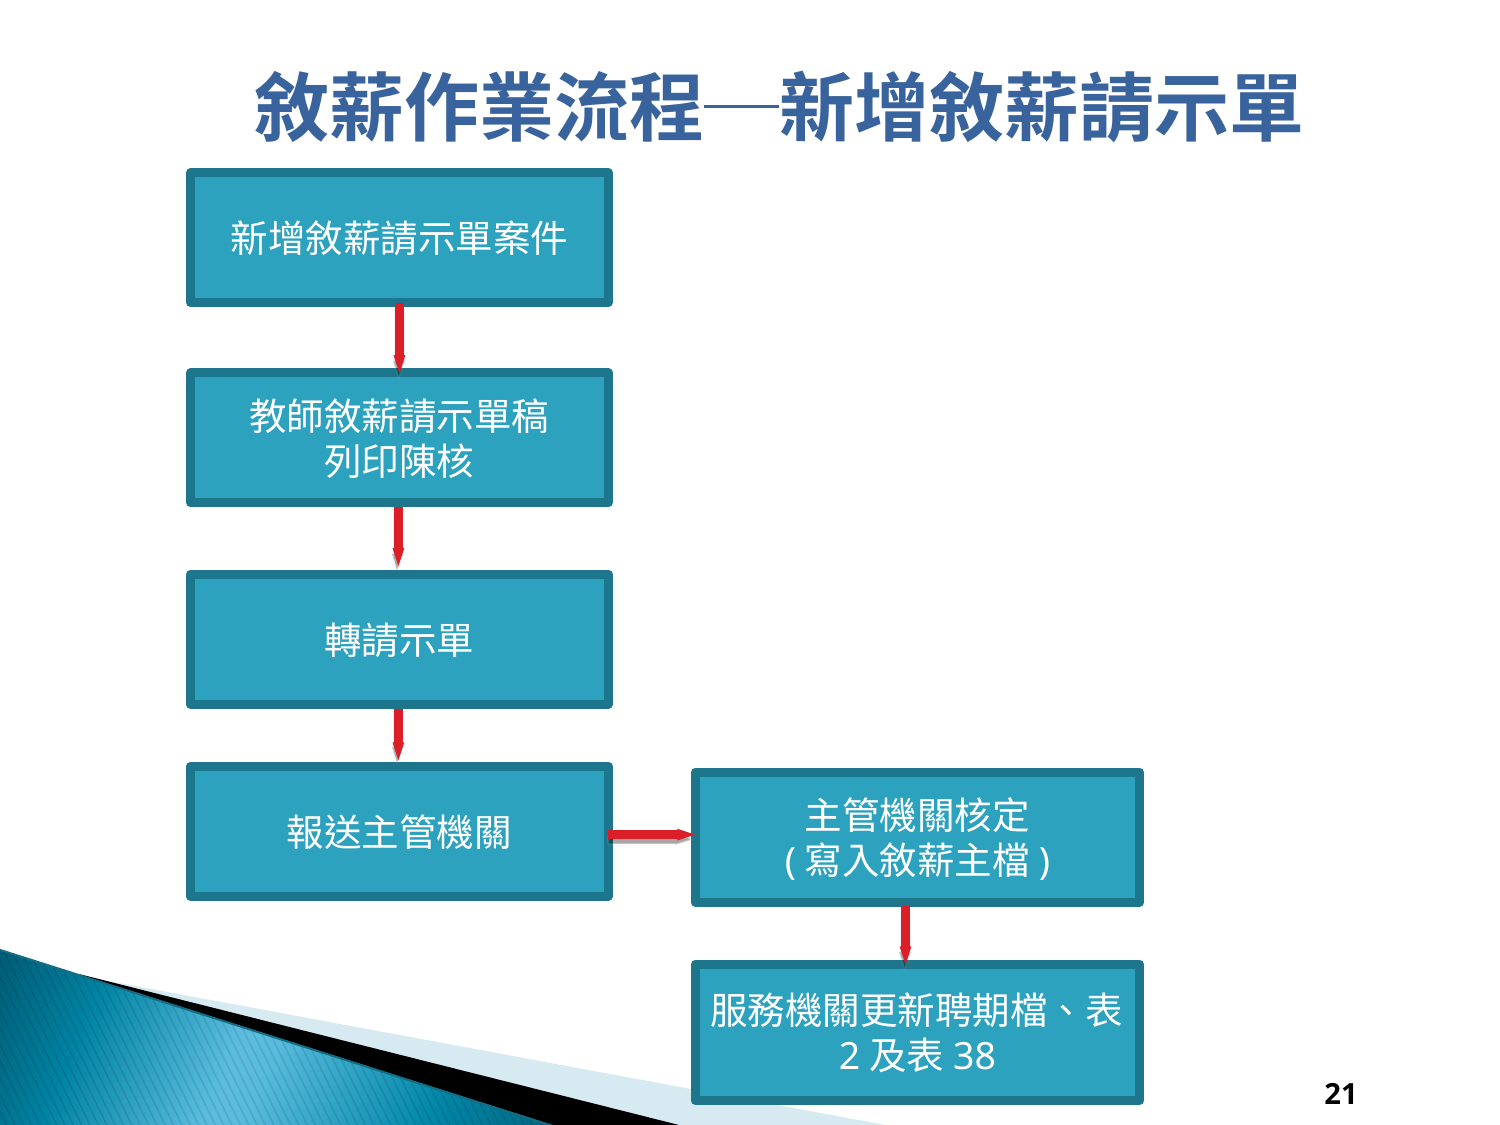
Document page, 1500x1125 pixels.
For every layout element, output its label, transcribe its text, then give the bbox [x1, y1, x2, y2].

text_box [1309, 1065, 1500, 1125]
text_box 轉請示單 [190, 574, 608, 704]
text_box 教師敘薪作業流程─新增敘薪請示單單 [0, 27, 1486, 185]
text_box 主管機關核定 (寫入敘薪主檔) [695, 772, 1140, 902]
text_box 報送主管機關 [190, 766, 608, 896]
text_box 服務機關更新聘期檔、表2及表38 [695, 964, 1140, 1100]
text_box 新增敘薪請示單案件 [191, 173, 608, 303]
text_box 教師敘薪請示單稿 列印陳核 [191, 373, 608, 503]
